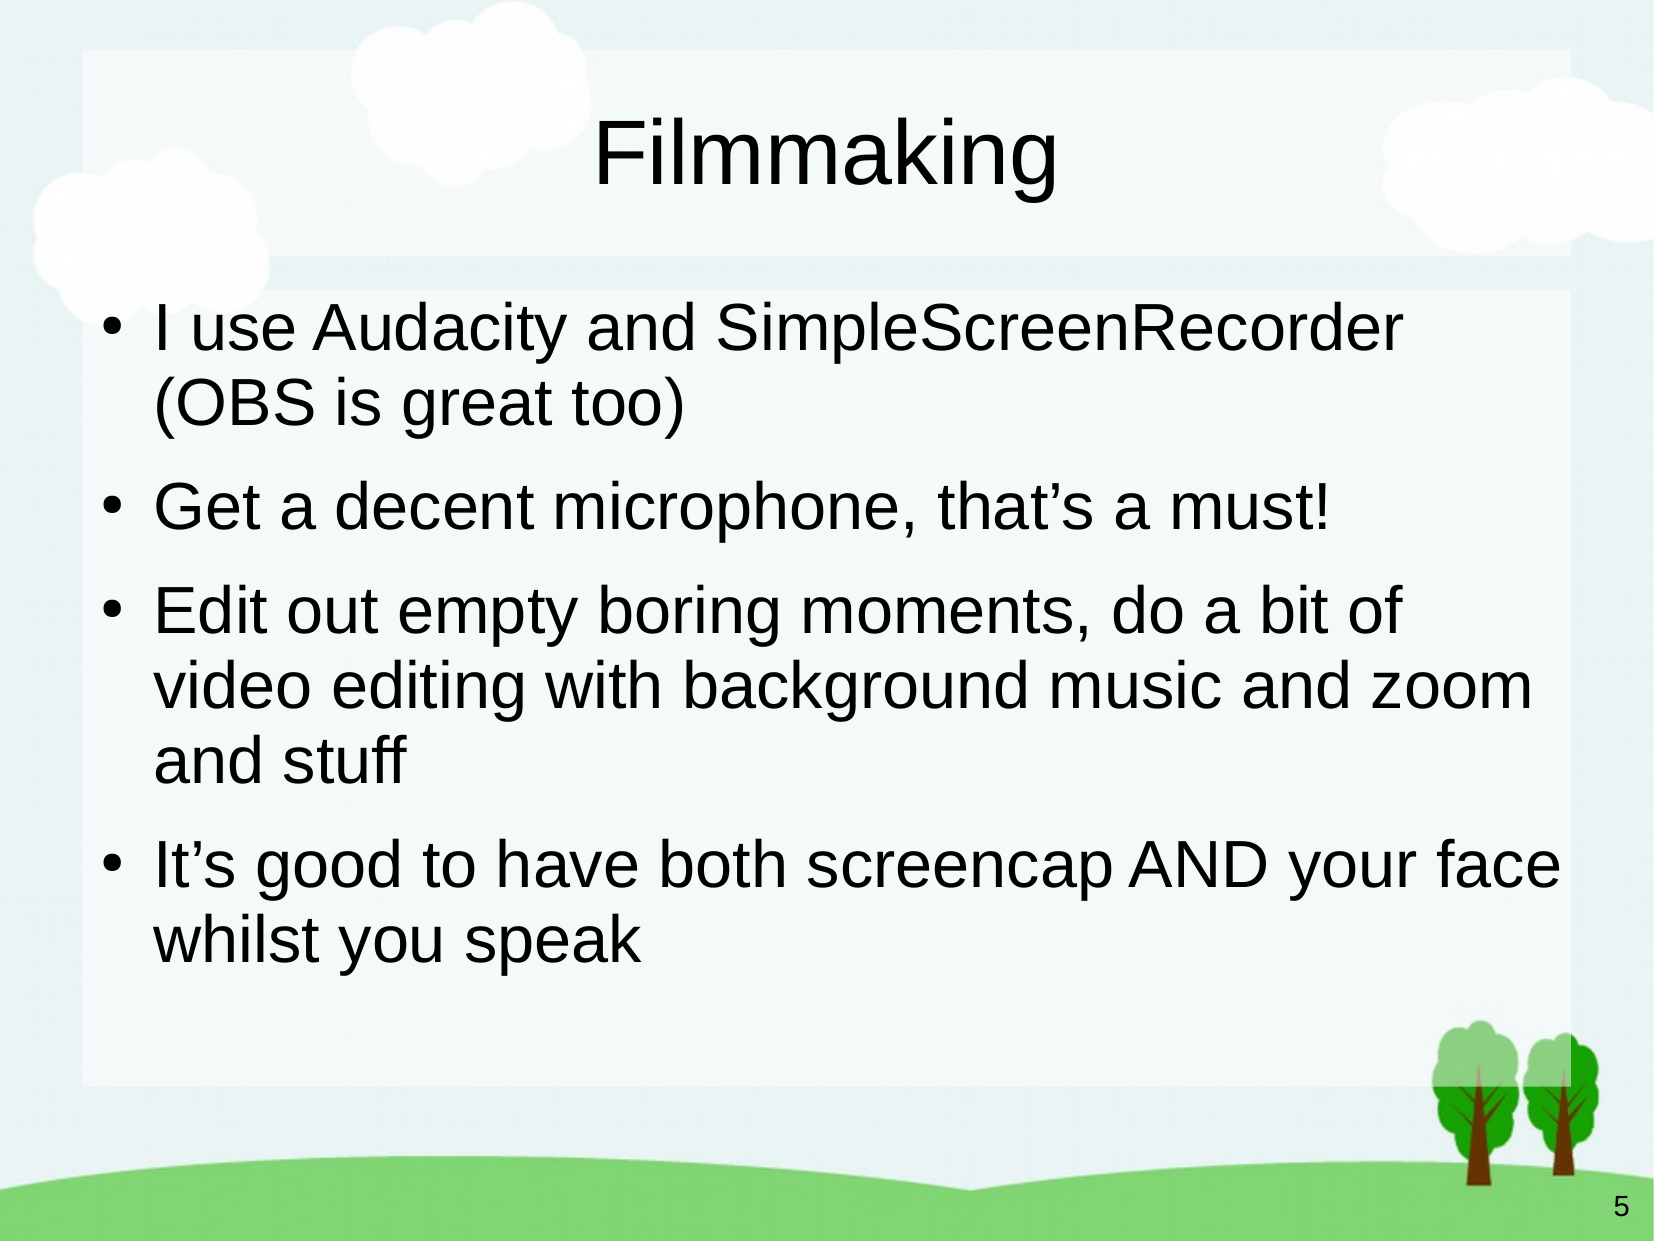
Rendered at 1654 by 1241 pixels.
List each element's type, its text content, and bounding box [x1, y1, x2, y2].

title Filmmaking [82, 49, 1571, 257]
list I use Audacity and SimpleScreenRecorder (OBS is great too) Get a decent microphone, that’s a must! Edit out empty boring moments, do a bit of video editing with background music and zoom and stuff It’s good to have both screencap AND your face whilst you speak [82, 290, 1571, 1087]
picture [0, 0, 1654, 1241]
